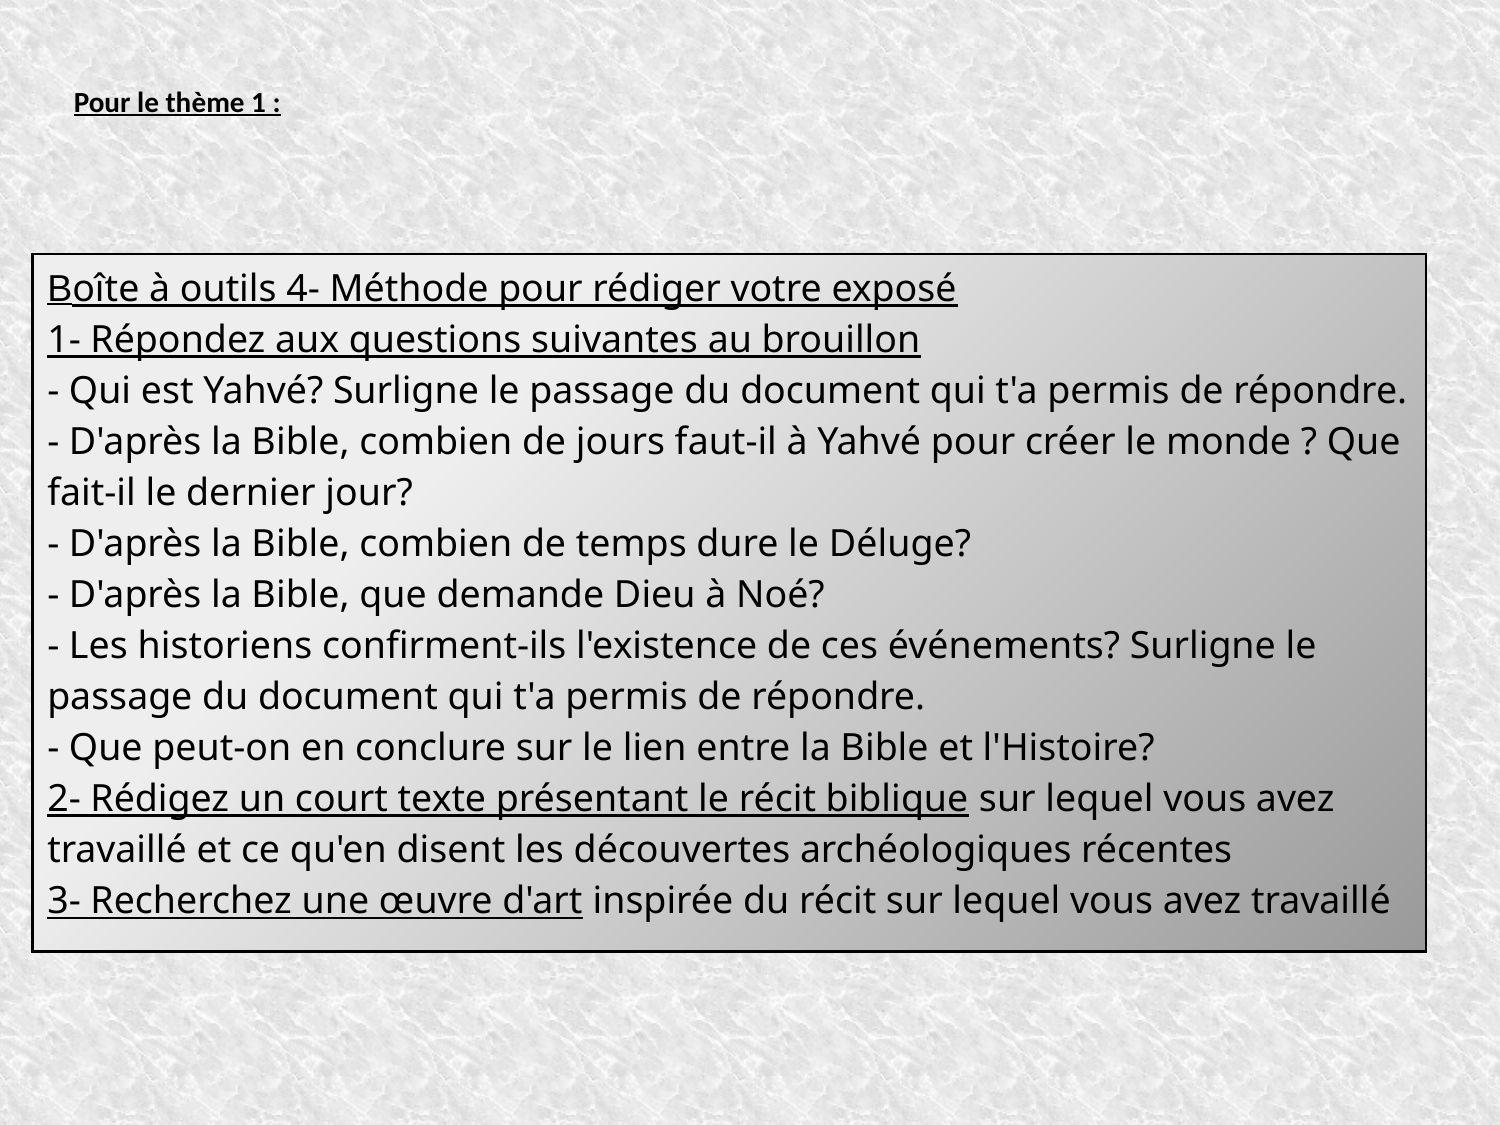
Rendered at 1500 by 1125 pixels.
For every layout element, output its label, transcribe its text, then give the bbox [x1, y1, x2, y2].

picture [0, 0, 1500, 1125]
text_box Pour le thème 1 : [59, 82, 1146, 133]
table_header Boîte à outils 4- Méthode pour rédiger votre exposé 1- Répondez aux questions suivantes au brouillon - Qui est Yahvé? Surligne le passage du document qui t'a permis de répondre. - D'après la Bible, combien de jours faut-il à Yahvé pour créer le monde ? Que fait-il le dernier jour? - D'après la Bible, combien de temps dure le Déluge? - D'après la Bible, que demande Dieu à Noé? - Les historiens confirment-ils l'existence de ces événements? Surligne le passage du document qui t'a permis de répondre. - Que peut-on en conclure sur le lien entre la Bible et l'Histoire? 2- Rédigez un court texte présentant le récit biblique sur lequel vous avez travaillé et ce qu'en disent les découvertes archéologiques récentes 3- Recherchez une œuvre d'art inspirée du récit sur lequel vous avez travaillé [34, 255, 1425, 950]
